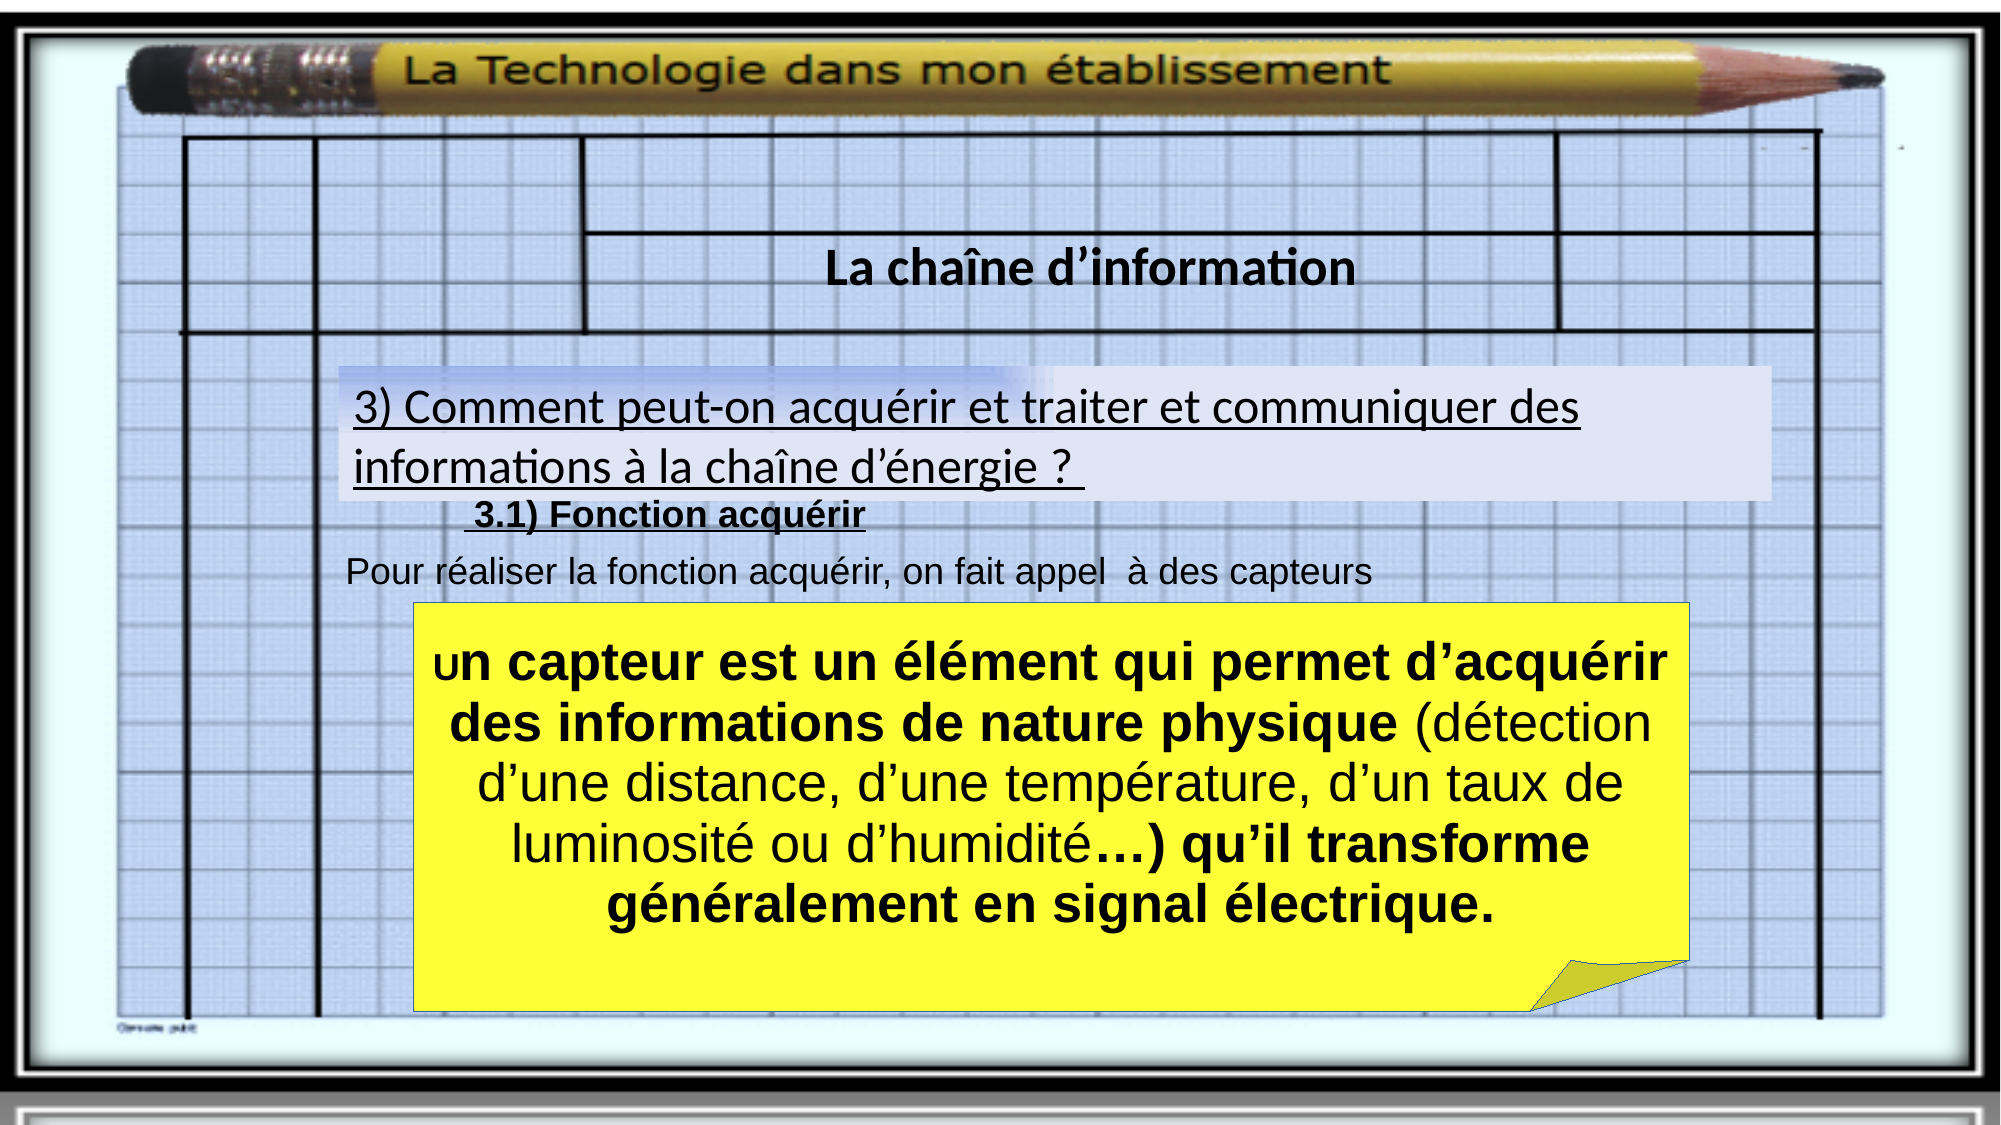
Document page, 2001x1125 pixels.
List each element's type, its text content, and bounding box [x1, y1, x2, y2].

text_box La chaîne d’information [506, 224, 1677, 304]
text_box Un capteur est un élément qui permet d’acquérir des informations de nature physique (détection d’une distance, d’une température, d’un taux de luminosité ou d’humidité…) qu’il transforme généralement en signal électrique. [413, 602, 1690, 1012]
text_box 3.1) Fonction acquérir [448, 486, 1111, 543]
picture [0, 0, 2001, 1125]
text_box 3) Comment peut-on acquérir et traiter et communiquer des informations à la chaîne d’énergie ? [339, 366, 1772, 501]
text_box Pour réaliser la fonction acquérir, on fait appel à des capteurs [330, 543, 1784, 643]
